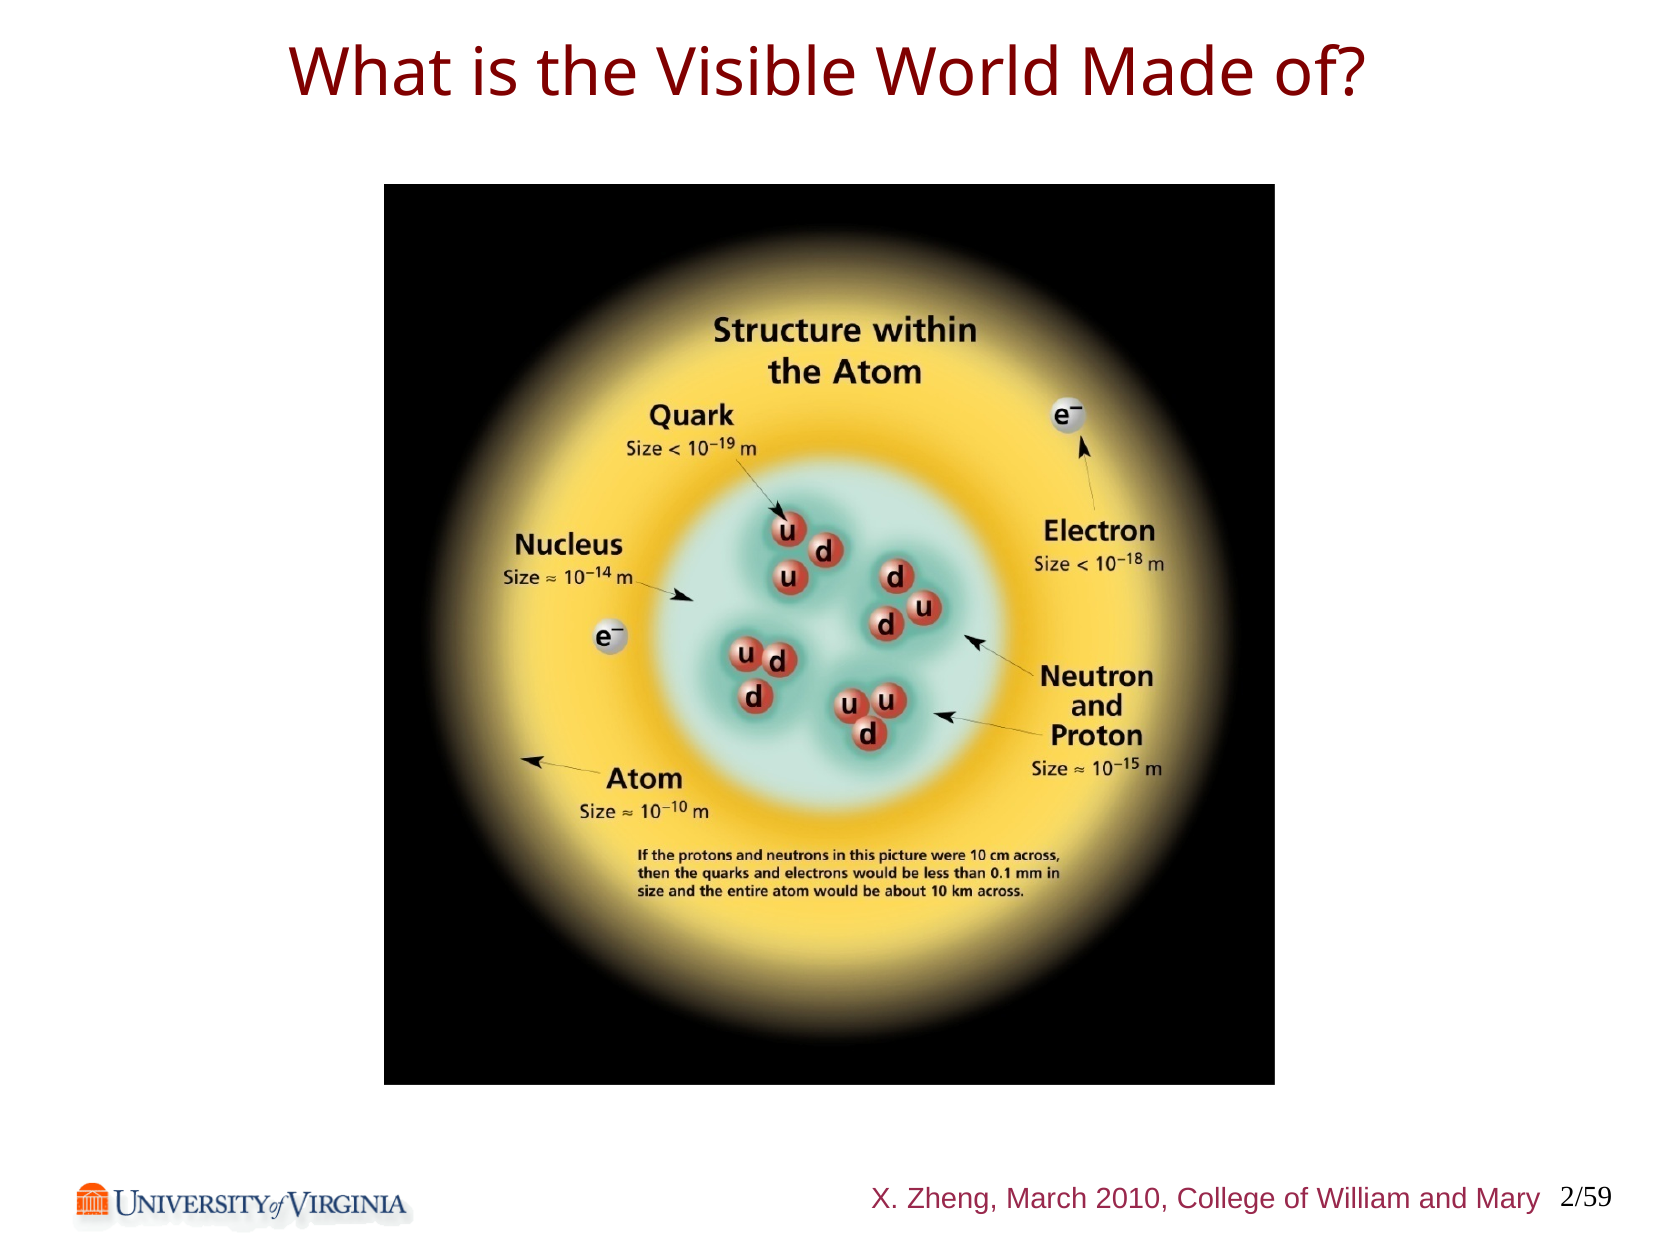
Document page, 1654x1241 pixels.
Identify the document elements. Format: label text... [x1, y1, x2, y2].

picture [384, 184, 1275, 1085]
picture [53, 1165, 427, 1241]
title What is the Visible World Made of? [59, 20, 1597, 120]
